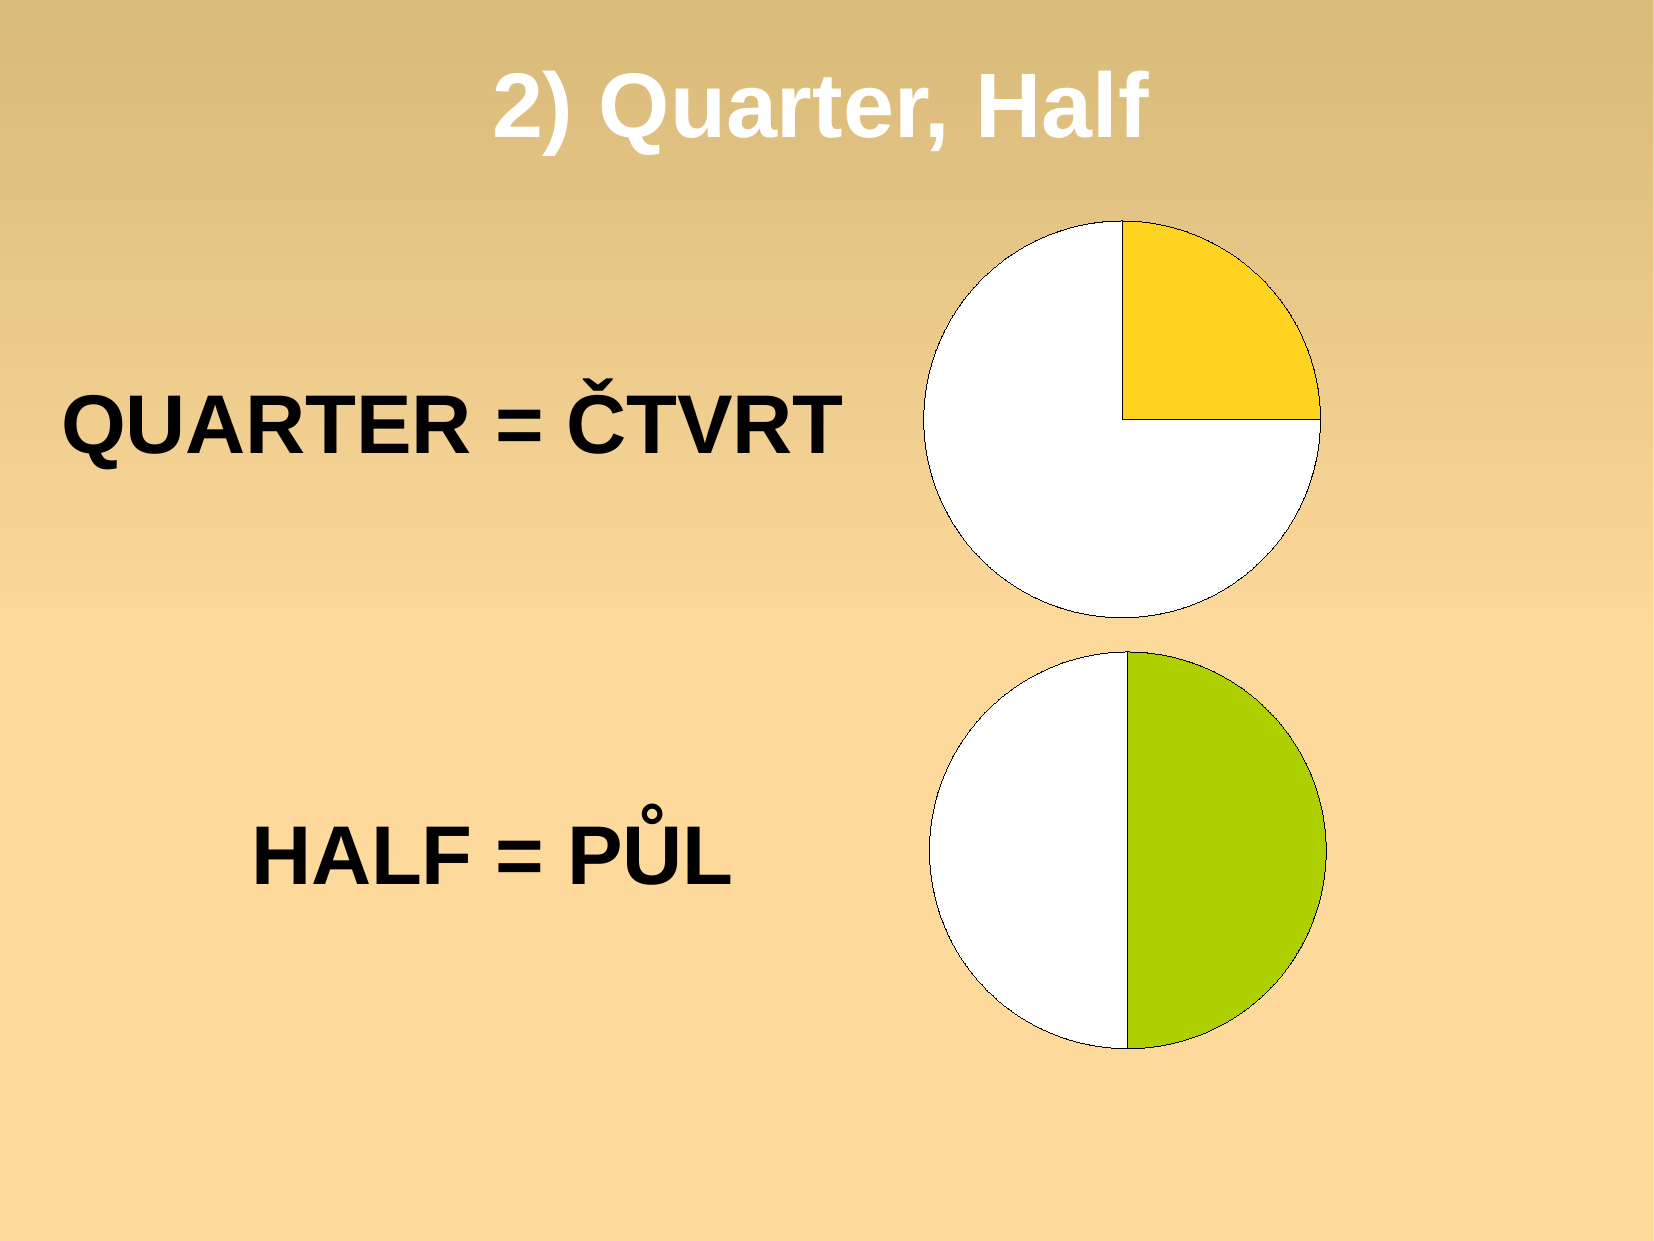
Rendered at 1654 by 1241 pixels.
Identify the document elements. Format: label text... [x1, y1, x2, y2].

chart [891, 643, 1365, 1058]
chart [885, 212, 1359, 627]
picture [0, 0, 1654, 1241]
title 2) Quarter, Half [76, 0, 1565, 208]
text_box QUARTER = ČTVRT [46, 366, 860, 475]
text_box HALF = PŮL [236, 797, 749, 906]
